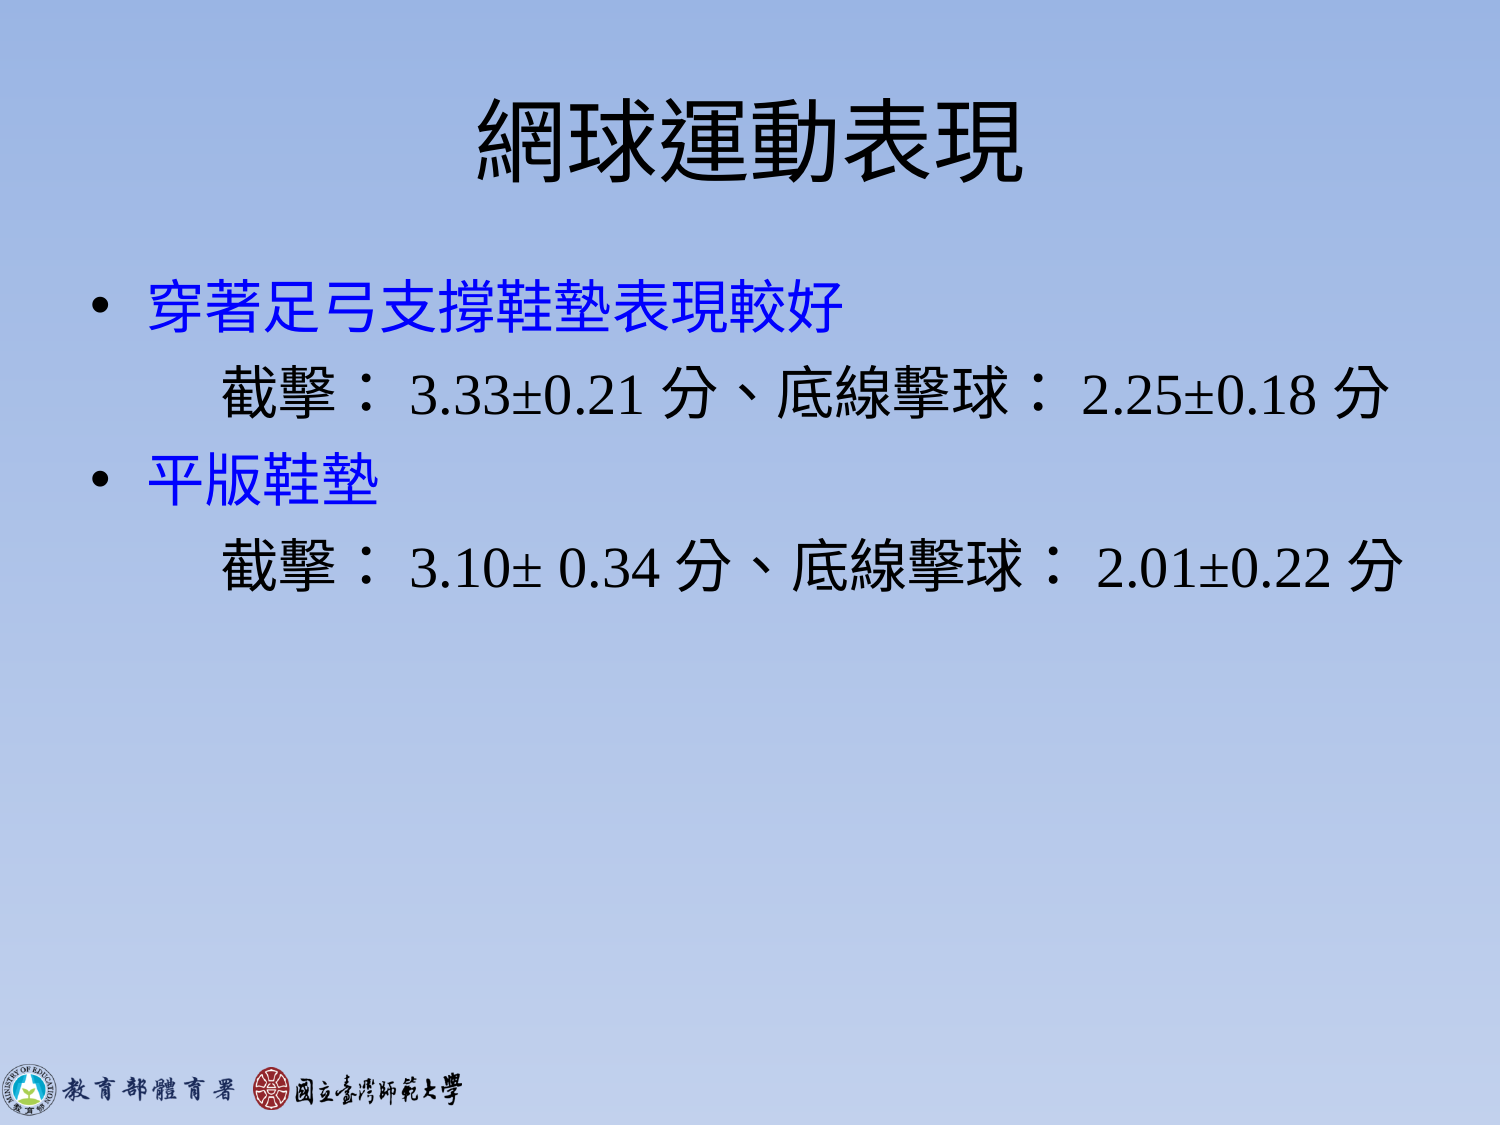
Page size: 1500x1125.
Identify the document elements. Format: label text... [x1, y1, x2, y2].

list 穿著足弓支撐鞋墊表現較好 截擊：3.33±0.21分、底線擊球：2.25±0.18分 平版鞋墊 截擊：3.10± 0.34分、底線擊球：2.01±0.22分 [75, 262, 1455, 1005]
title 網球運動表現 [75, 45, 1426, 233]
